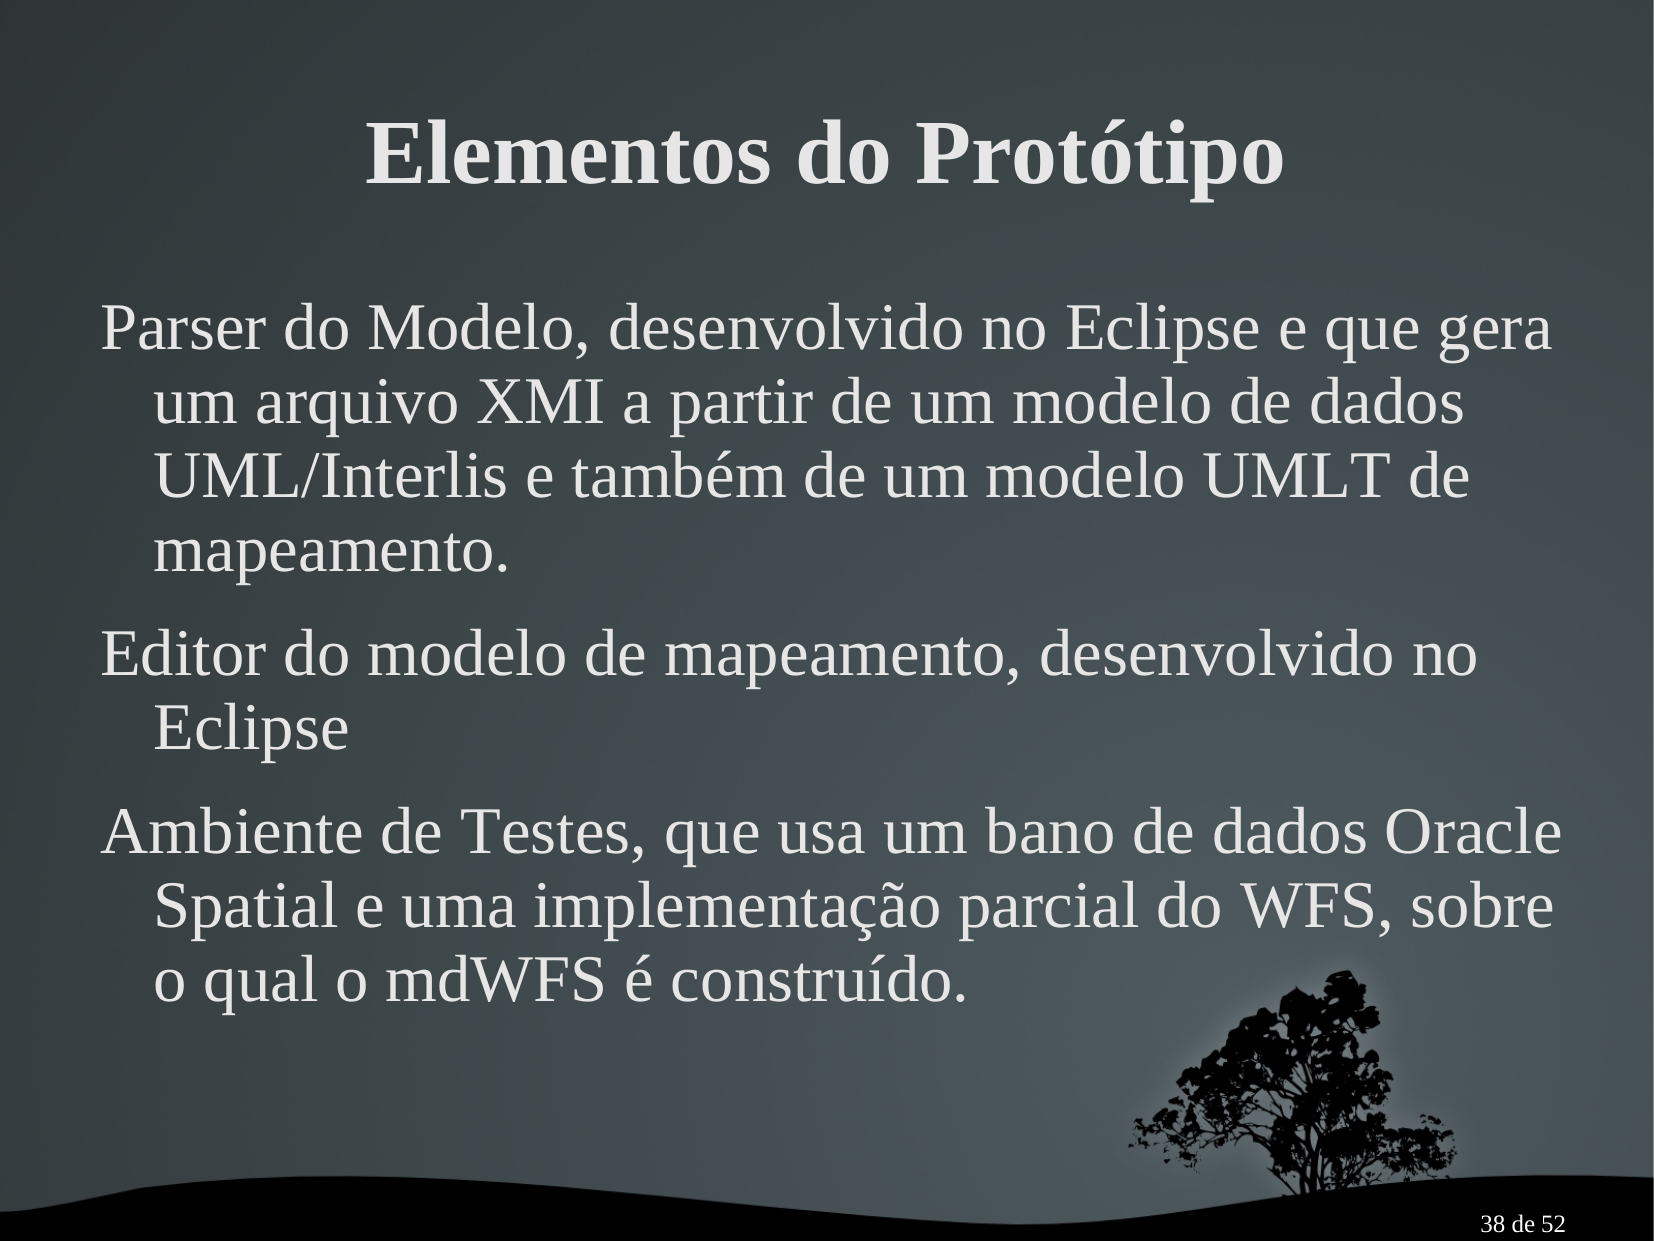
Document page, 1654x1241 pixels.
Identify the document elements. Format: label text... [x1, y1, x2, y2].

picture [0, 0, 1654, 1241]
title Elementos do Protótipo [82, 49, 1571, 257]
list Parser do Modelo, desenvolvido no Eclipse e que gera um arquivo XMI a partir de um modelo de dados UML/Interlis e também de um modelo UMLT de mapeamento. Editor do modelo de mapeamento, desenvolvido no Eclipse Ambiente de Testes, que usa um bano de dados Oracle Spatial e uma implementação parcial do WFS, sobre o qual o mdWFS é construído. [82, 290, 1571, 1109]
